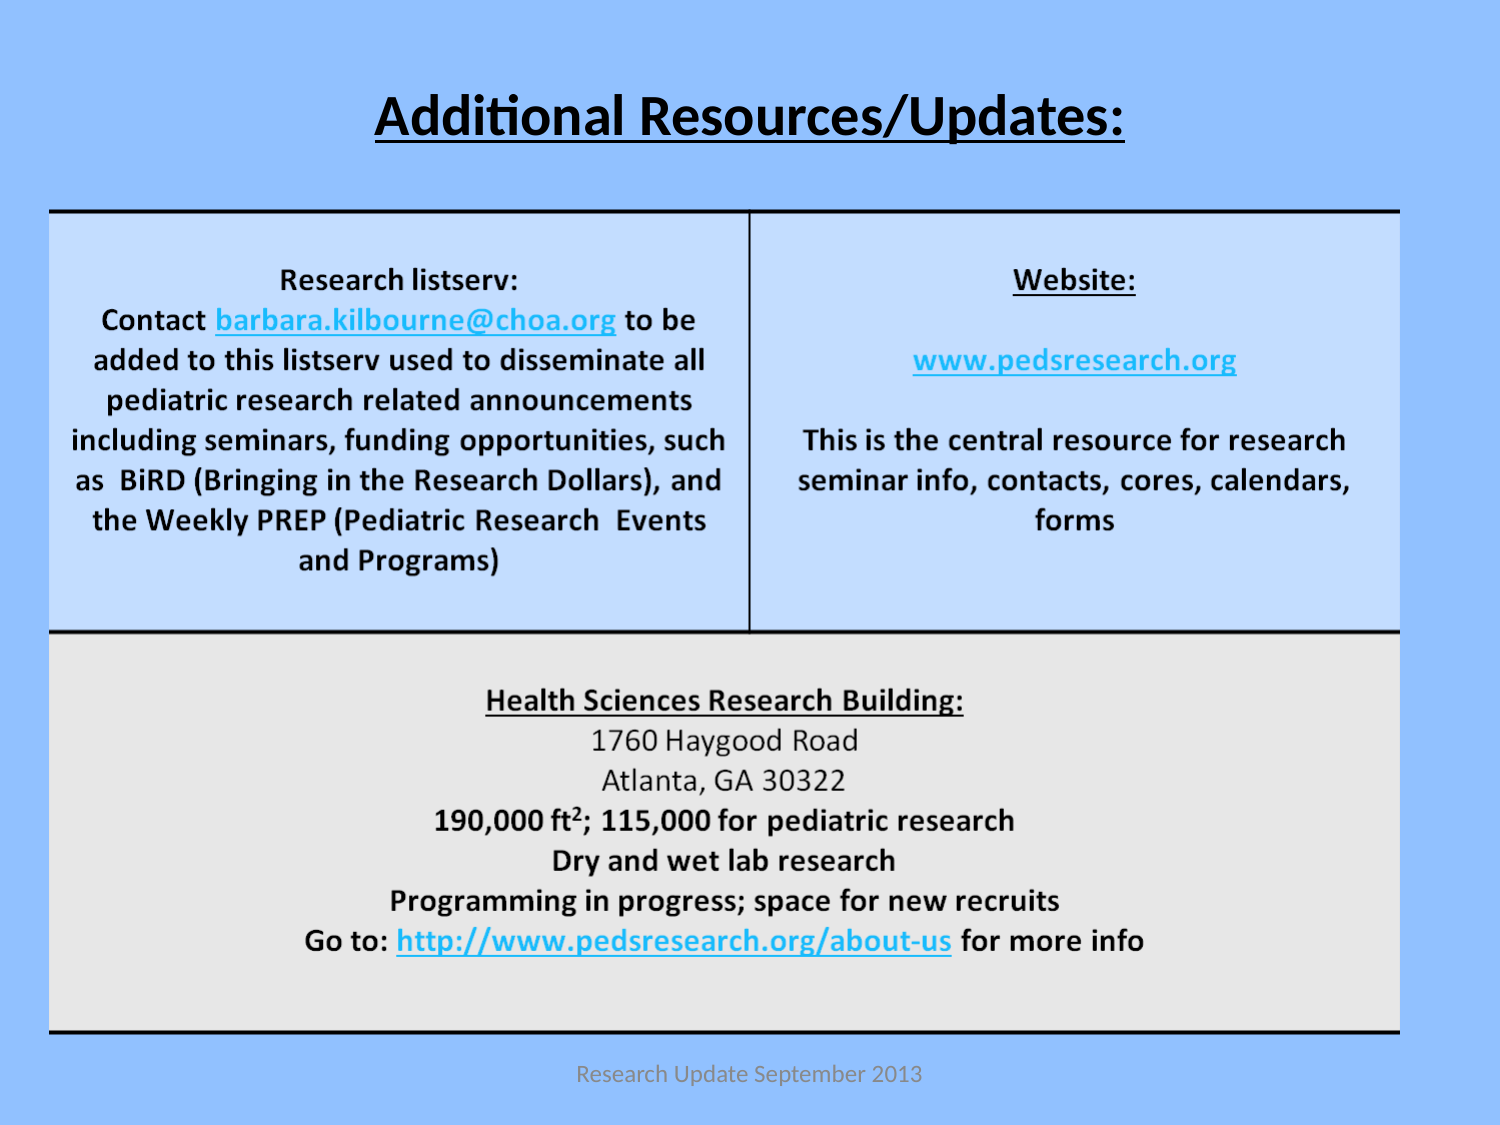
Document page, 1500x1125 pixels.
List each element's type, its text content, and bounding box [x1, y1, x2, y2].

text_box Research Update September 2013 [512, 1046, 988, 1103]
picture [37, 201, 1412, 1046]
title Additional Resources/Updates: [75, 50, 1426, 176]
